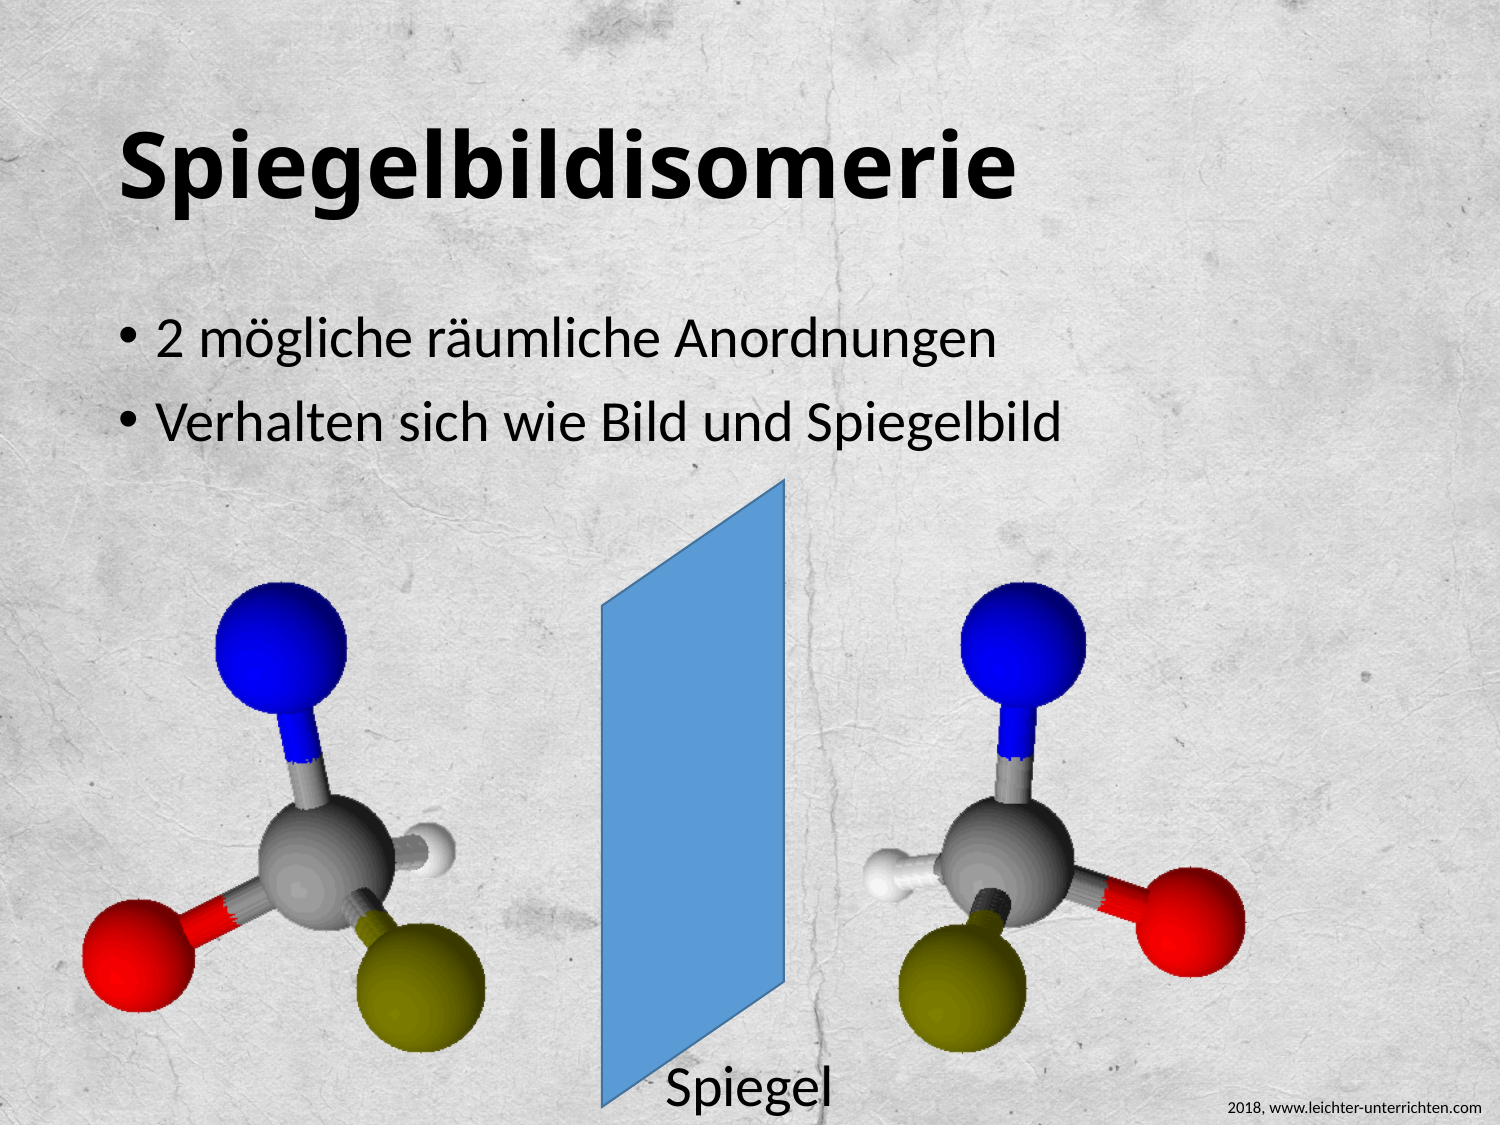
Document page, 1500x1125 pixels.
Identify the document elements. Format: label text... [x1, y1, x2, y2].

text_box Spiegel [650, 1041, 850, 1125]
title Spiegelbildisomerie [103, 59, 1397, 278]
list 2 mögliche räumliche Anordnungen Verhalten sich wie Bild und Spiegelbild [103, 299, 1397, 1014]
text_box [601, 480, 784, 1107]
picture [0, 0, 1500, 1125]
